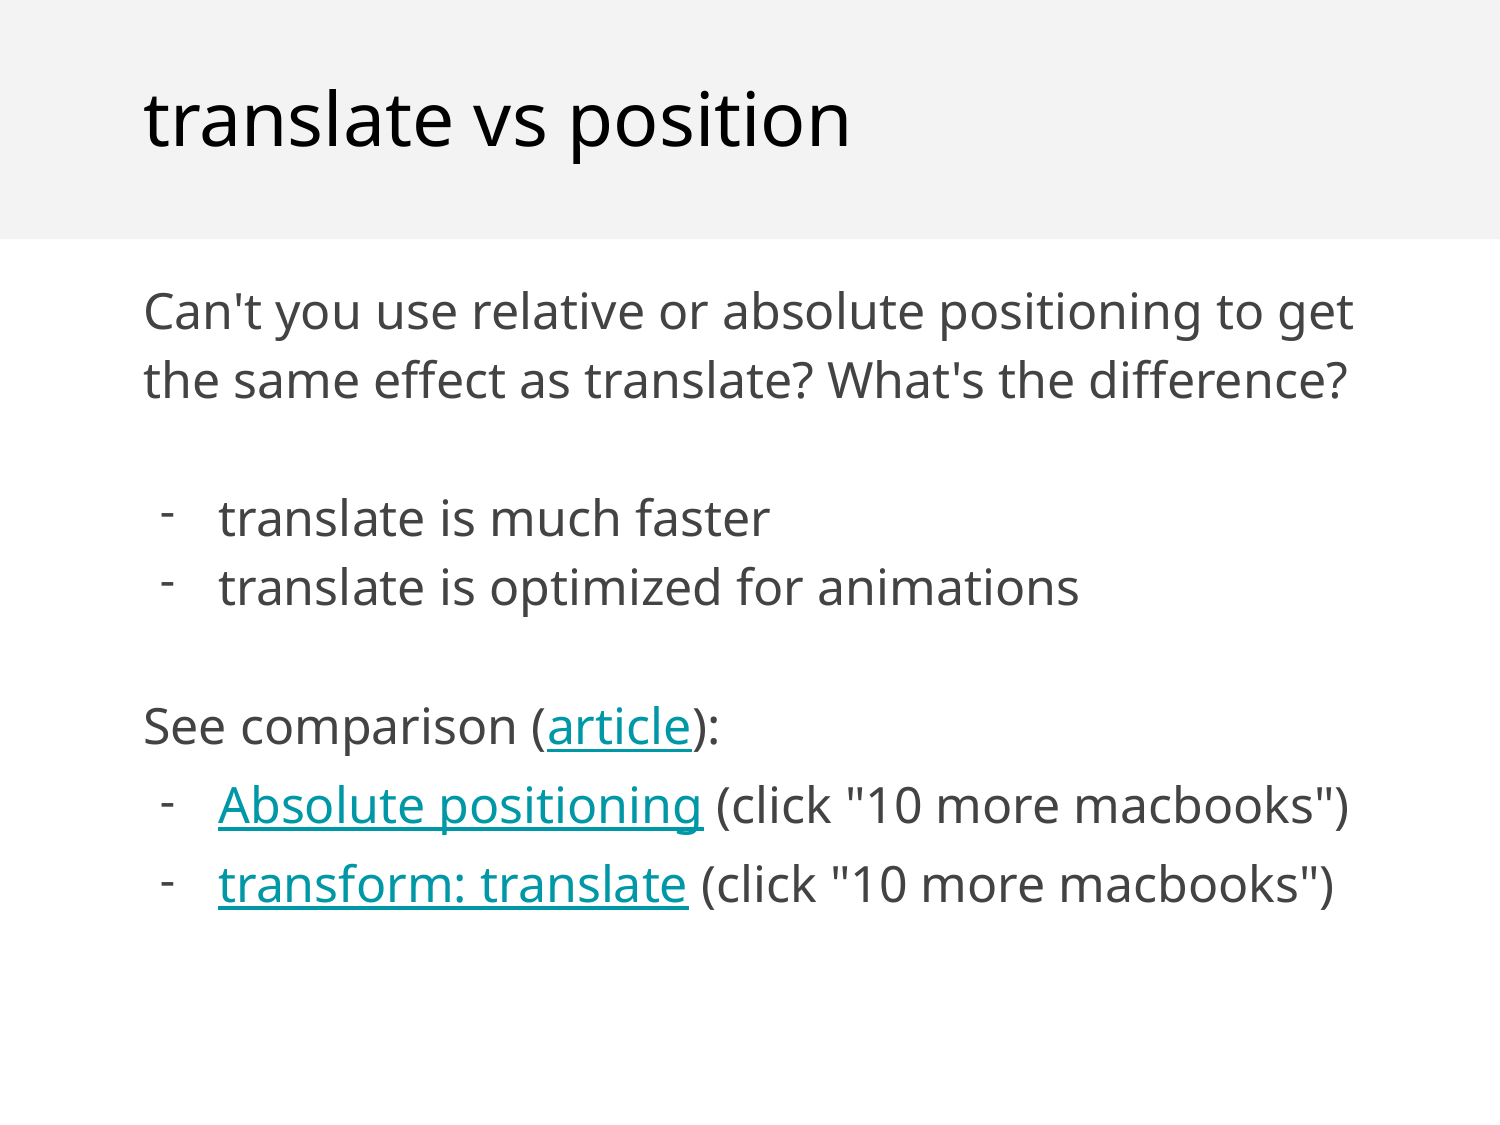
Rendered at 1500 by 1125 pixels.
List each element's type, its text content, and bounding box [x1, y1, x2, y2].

list Can't you use relative or absolute positioning to get the same effect as translate? What's the difference? translate is much faster translate is optimized for animations See comparison (article): Absolute positioning (click "10 more macbooks") transform: translate (click "10 more macbooks") [128, 255, 1372, 1004]
title translate vs position [128, 56, 1372, 183]
